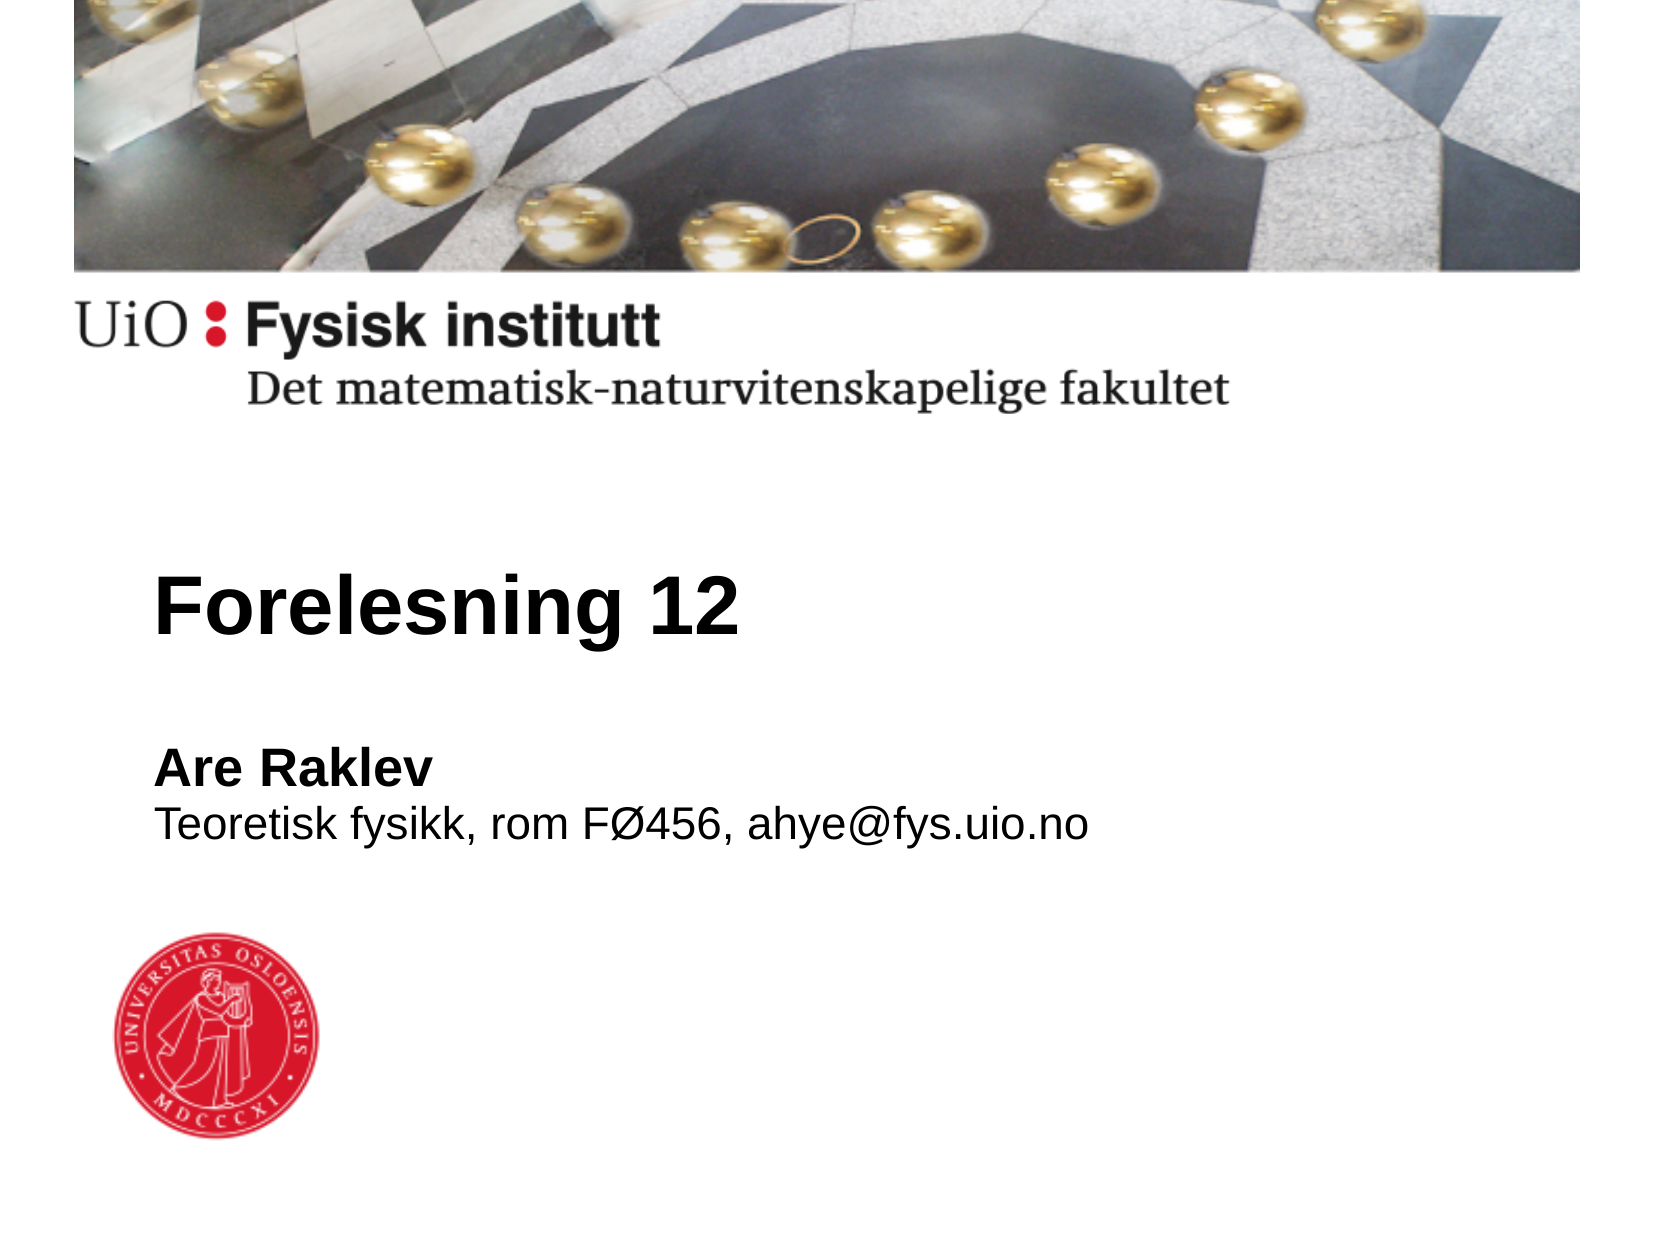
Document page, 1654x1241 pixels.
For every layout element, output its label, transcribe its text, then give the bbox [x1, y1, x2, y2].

picture [72, 292, 1238, 420]
subtitle Forelesning 12 [153, 545, 1418, 666]
picture [109, 927, 326, 1147]
picture [74, 0, 1580, 280]
title Are Raklev Teoretisk fysikk, rom FØ456, ahye@fys.uio.no [153, 725, 1500, 862]
